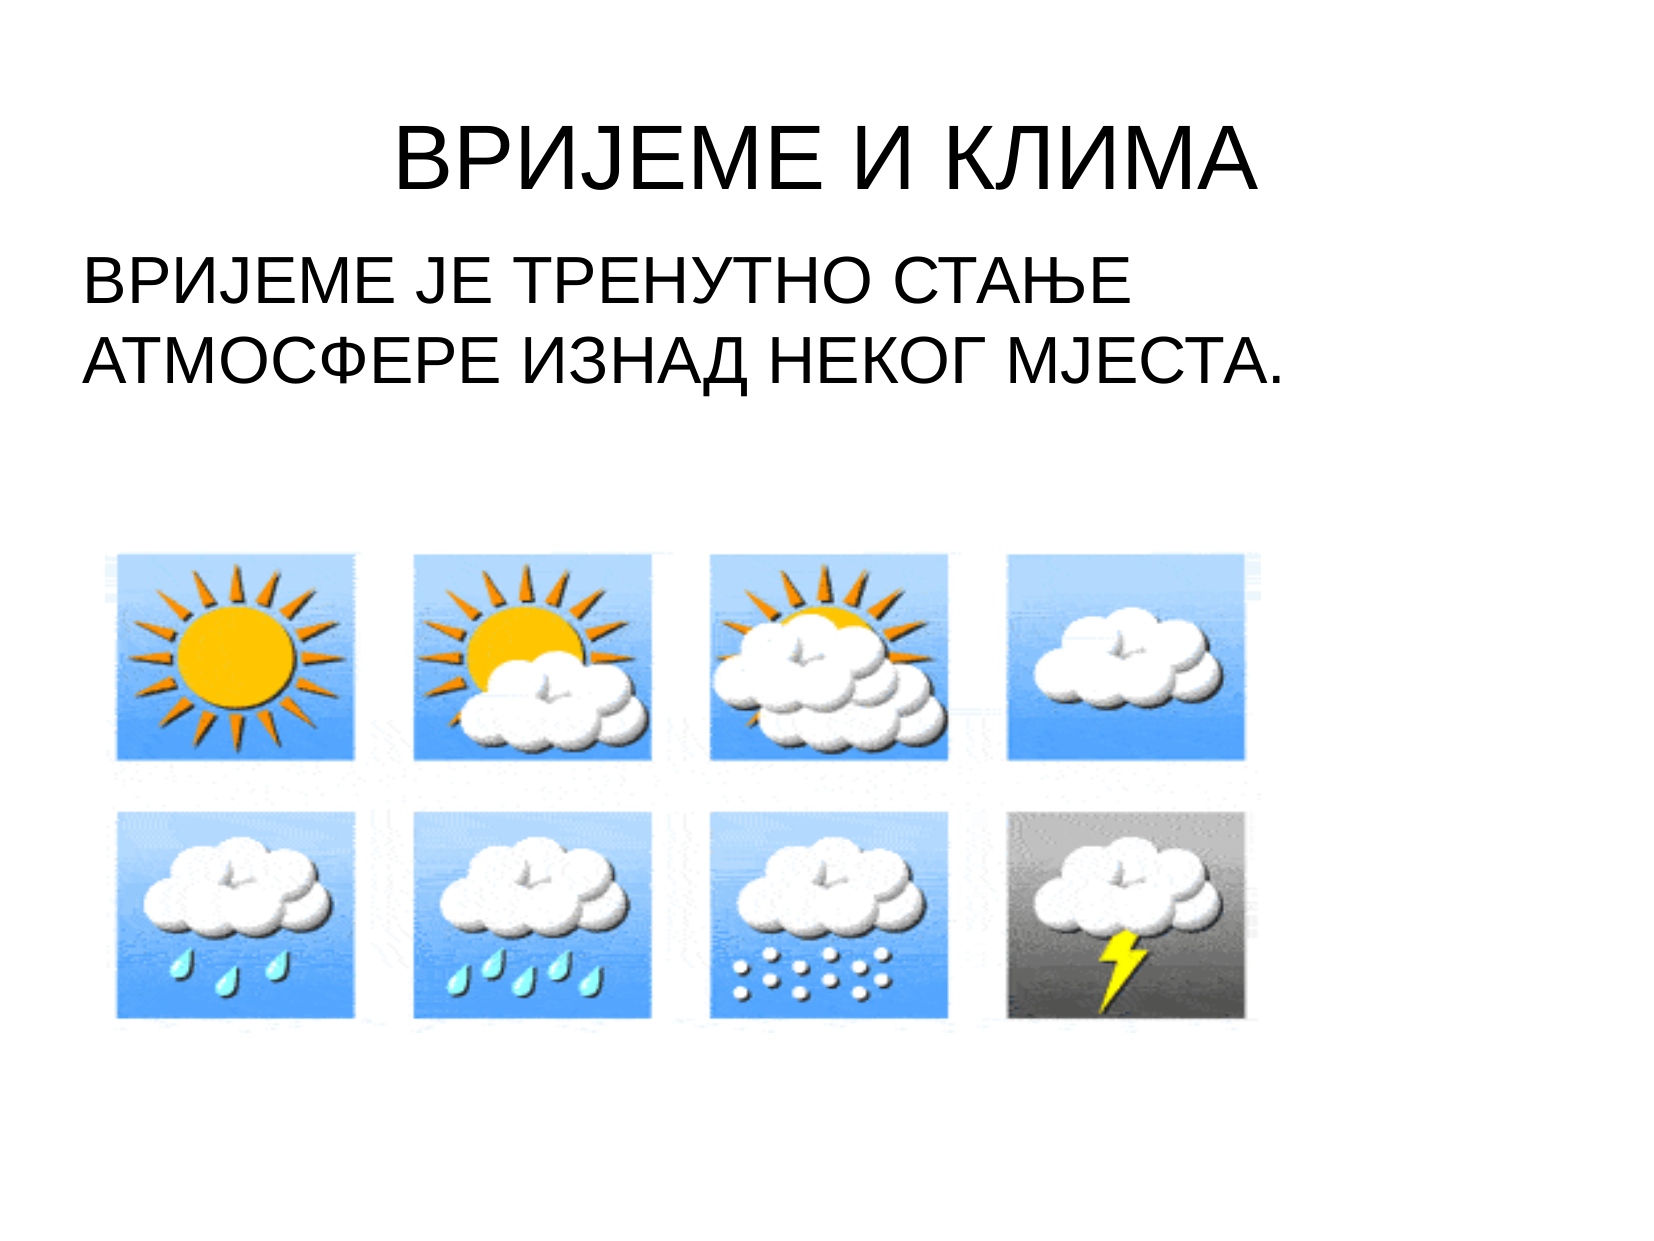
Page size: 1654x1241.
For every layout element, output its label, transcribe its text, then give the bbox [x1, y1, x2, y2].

subtitle ВРИЈЕМЕ ЈЕ ТРЕНУТНО СТАЊЕ АТМОСФЕРЕ ИЗНАД НЕКОГ МЈЕСТА. [82, 290, 1571, 1109]
picture [105, 540, 1261, 1033]
title ВРИЈЕМЕ И КЛИМА [82, 49, 1571, 257]
